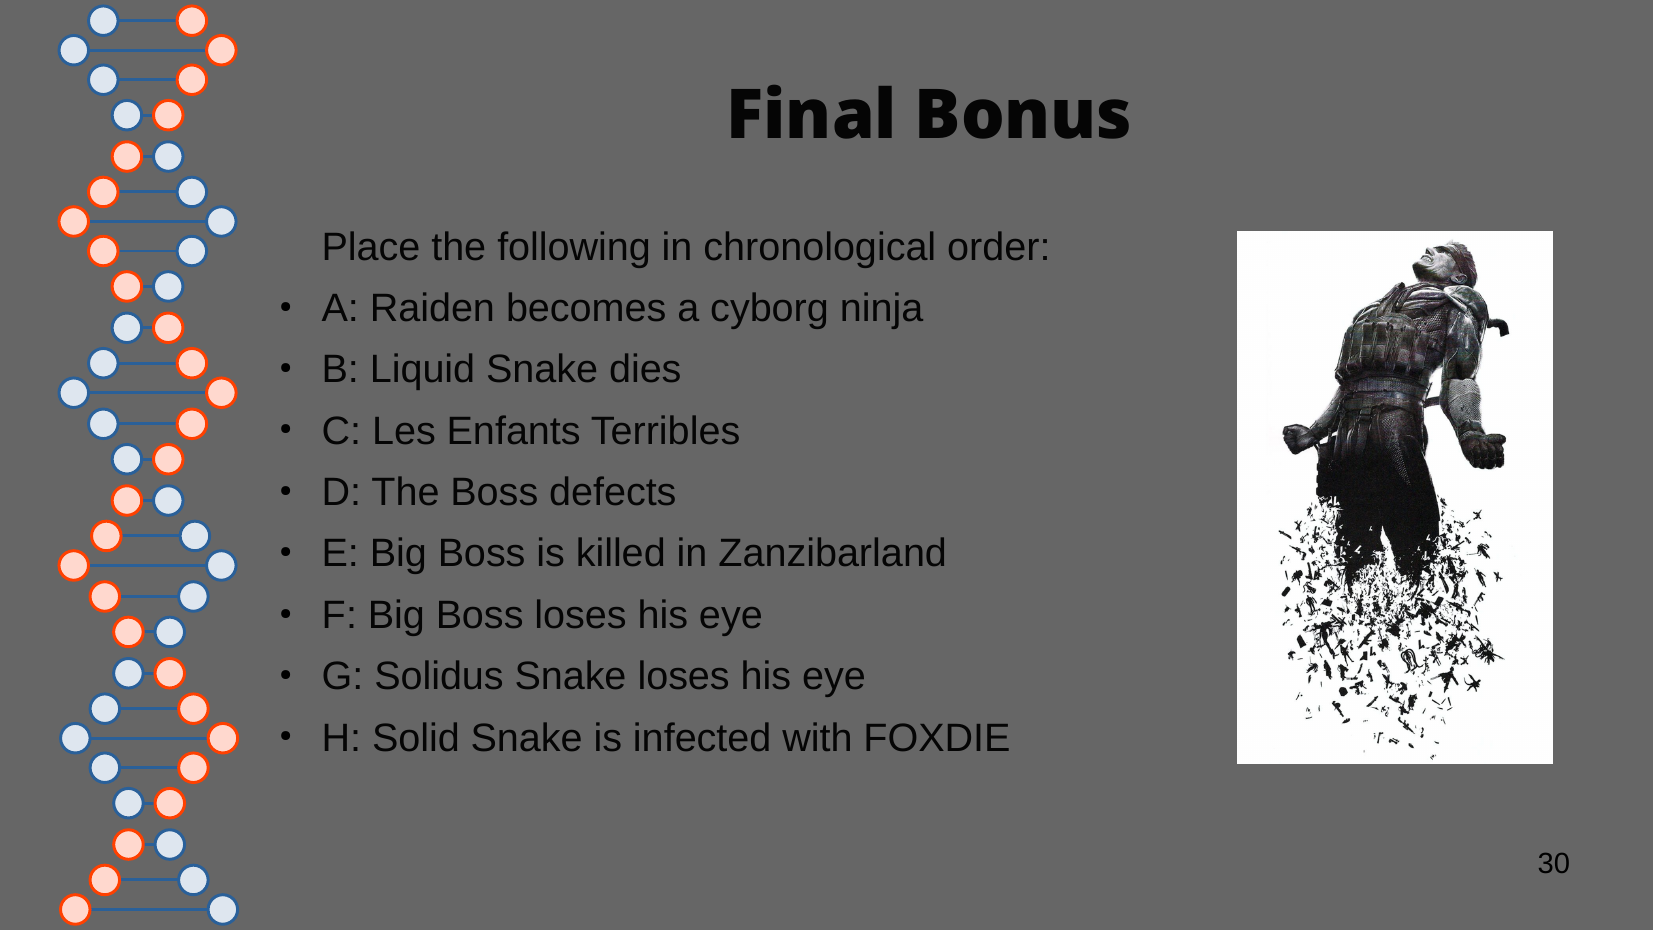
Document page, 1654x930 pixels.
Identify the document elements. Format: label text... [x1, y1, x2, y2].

list Place the following in chronological order: A: Raiden becomes a cyborg ninja B: Liquid Snake dies C: Les Enfants Terribles D: The Boss defects E: Big Boss is killed in Zanzibarland F: Big Boss loses his eye G: Solidus Snake loses his eye H: Solid Snake is infected with FOXDIE [265, 224, 1594, 764]
picture [1237, 231, 1553, 764]
title Final Bonus [265, 35, 1594, 189]
